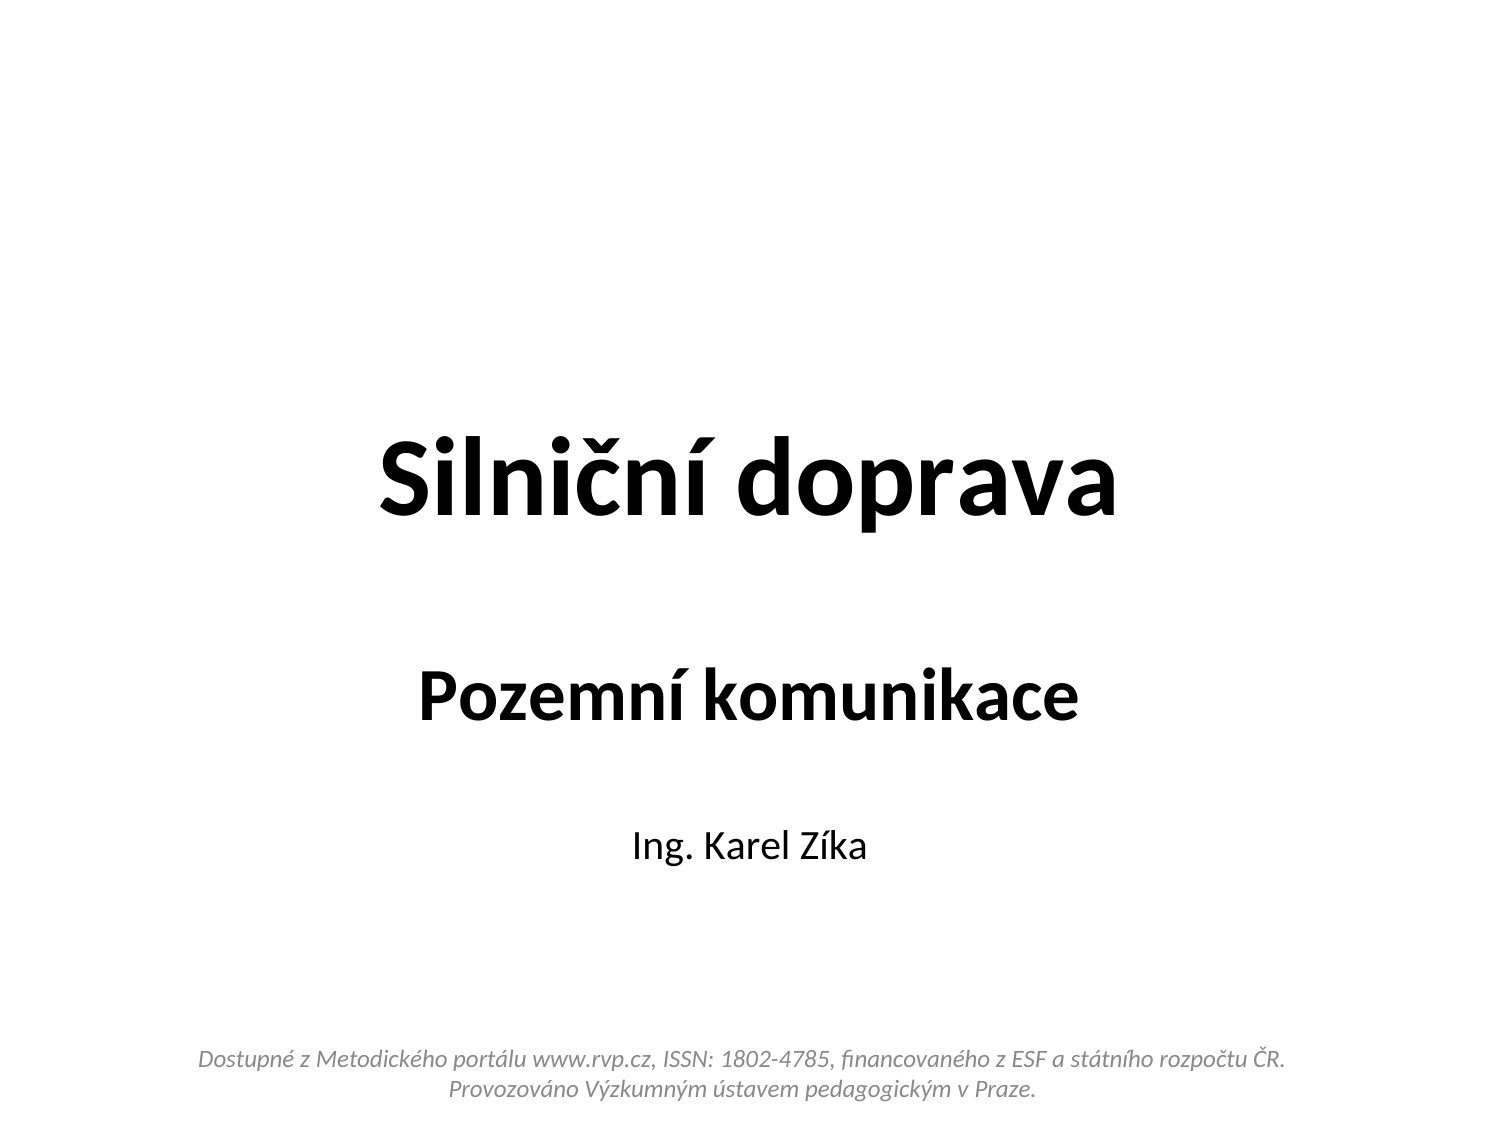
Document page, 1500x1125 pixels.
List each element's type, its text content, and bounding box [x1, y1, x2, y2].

title Silniční doprava [112, 349, 1388, 591]
text_box Dostupné z Metodického portálu www.rvp.cz, ISSN: 1802-4785, financovaného z ESF a státního rozpočtu ČR. Provozováno Výzkumným ústavem pedagogickým v Praze. [122, 1042, 1365, 1103]
text_box Pozemní komunikace Ing. Karel Zíka [225, 637, 1276, 926]
